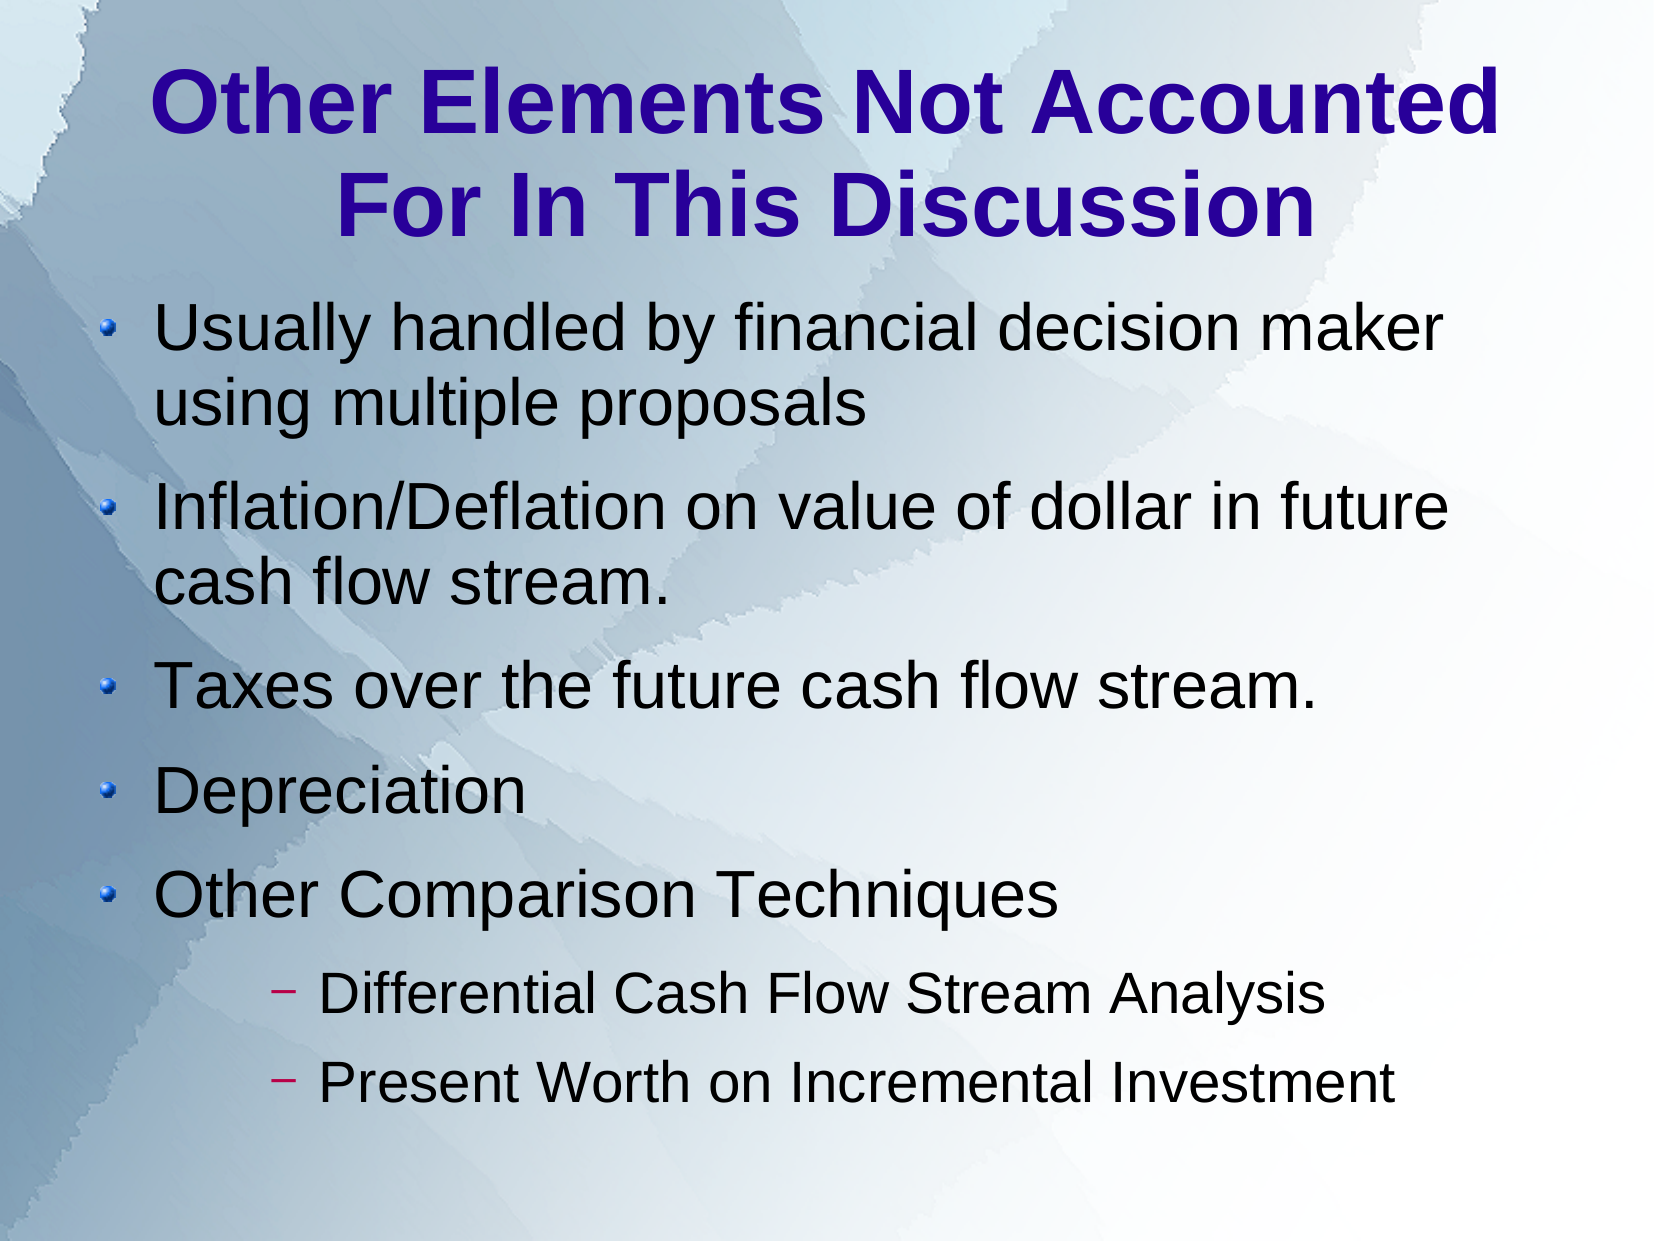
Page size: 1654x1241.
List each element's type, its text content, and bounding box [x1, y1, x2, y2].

list Usually handled by financial decision maker using multiple proposals Inflation/Deflation on value of dollar in future cash flow stream. Taxes over the future cash flow stream. Depreciation Other Comparison Techniques Differential Cash Flow Stream Analysis Present Worth on Incremental Investment [82, 290, 1571, 1114]
picture [0, 0, 1654, 1241]
title Other Elements Not Accounted For In This Discussion [82, 50, 1571, 256]
